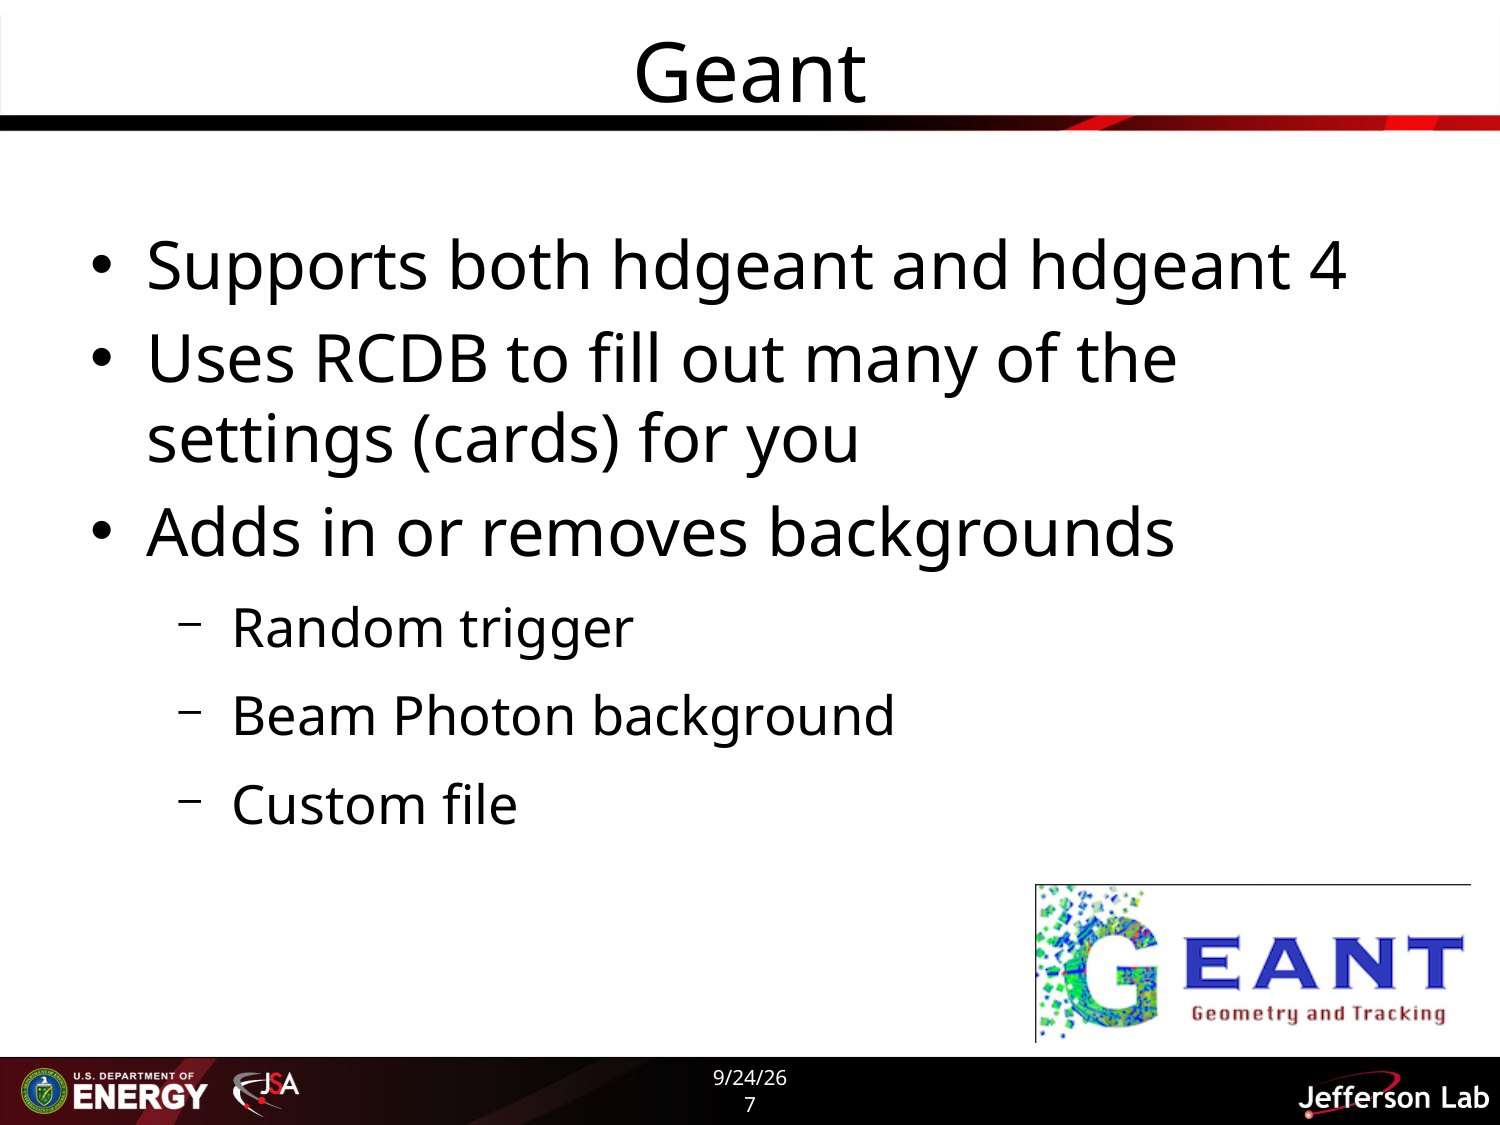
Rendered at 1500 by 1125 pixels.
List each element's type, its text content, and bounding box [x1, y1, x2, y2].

slide_number <number> [575, 1090, 925, 1122]
slide_number 6/20/18 [575, 1048, 925, 1090]
title Geant [75, 38, 1425, 99]
list Supports both hdgeant and hdgeant 4 Uses RCDB to fill out many of the settings (cards) for you Adds in or removes backgrounds Random trigger Beam Photon background Custom file [75, 215, 1425, 958]
picture [0, 0, 1500, 1125]
